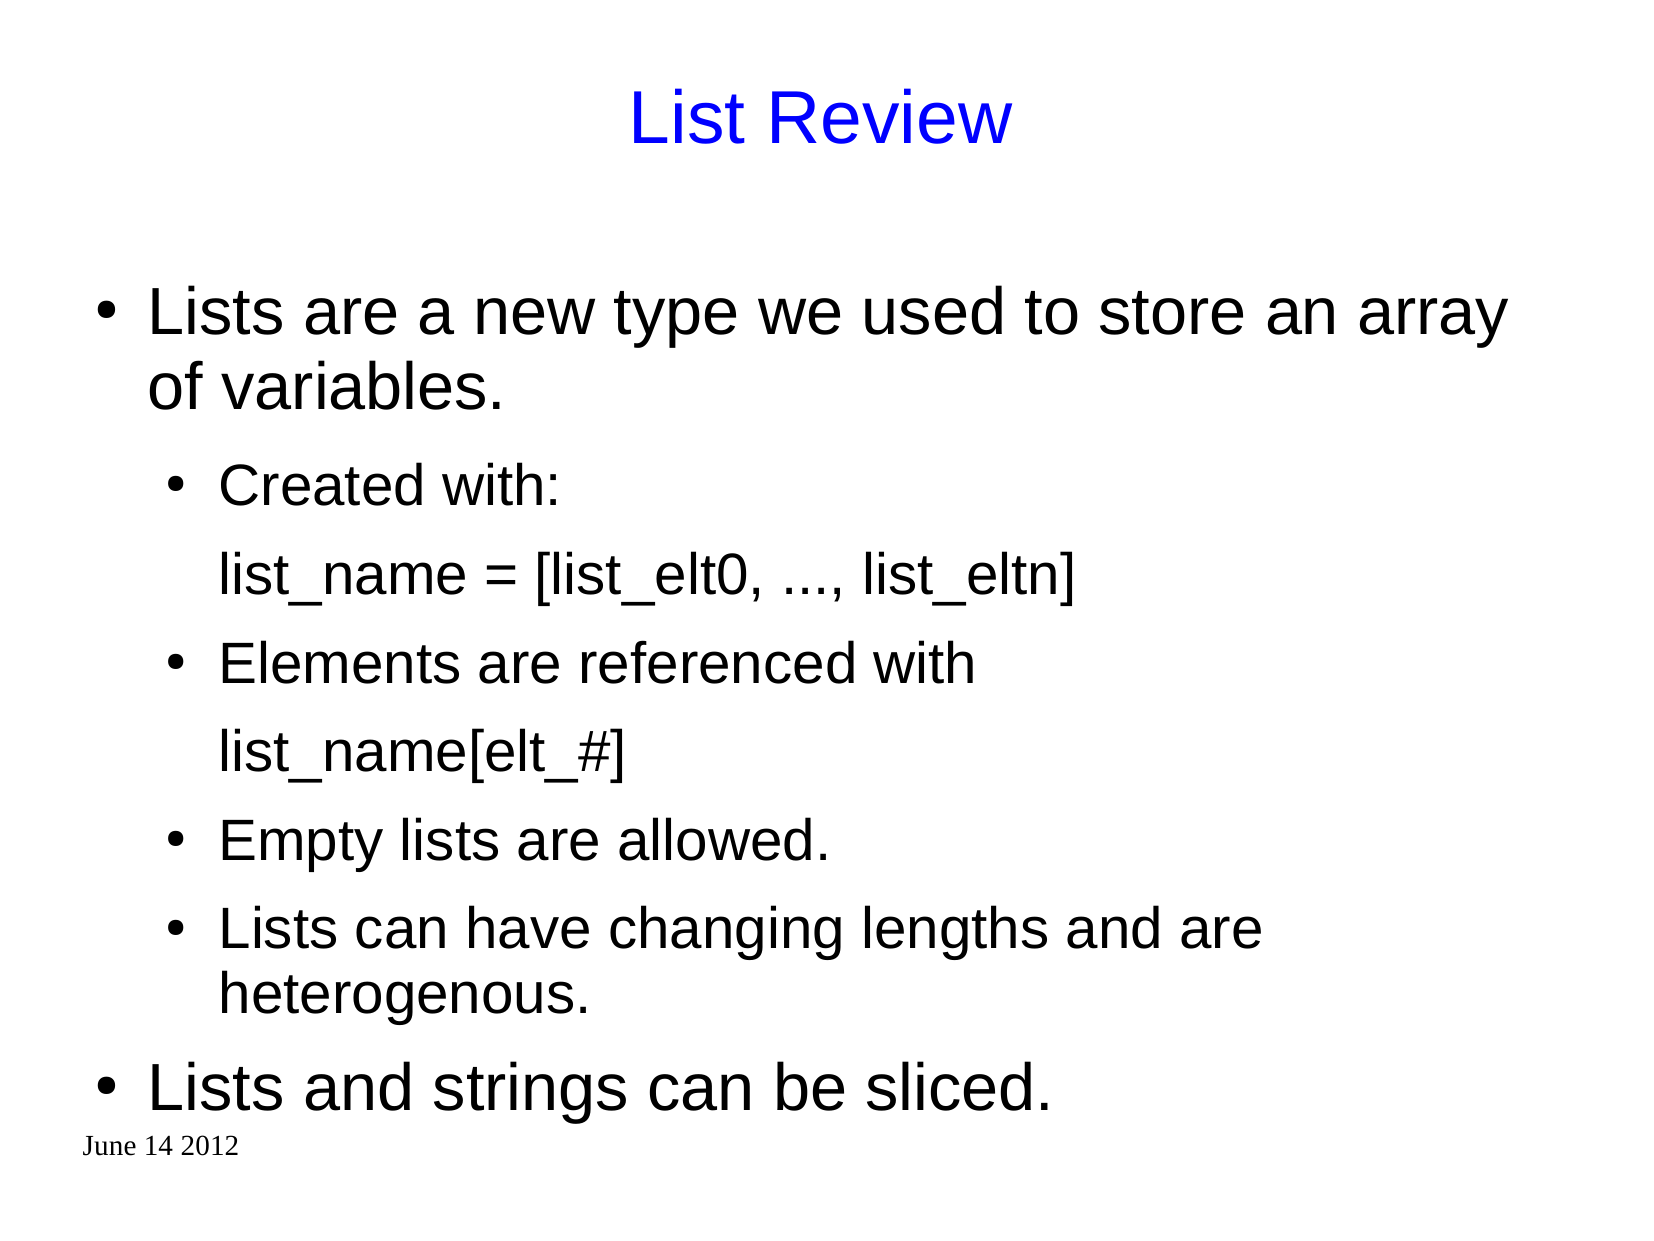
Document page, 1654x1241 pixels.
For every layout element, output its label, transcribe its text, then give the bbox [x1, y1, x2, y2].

title List Review [76, 58, 1565, 178]
list Lists are a new type we used to store an array of variables. Created with: list_name = [list_elt0, ..., list_eltn] Elements are referenced with list_name[elt_#] Empty lists are allowed. Lists can have changing lengths and are heterogenous. Lists and strings can be sliced. [76, 274, 1565, 1125]
